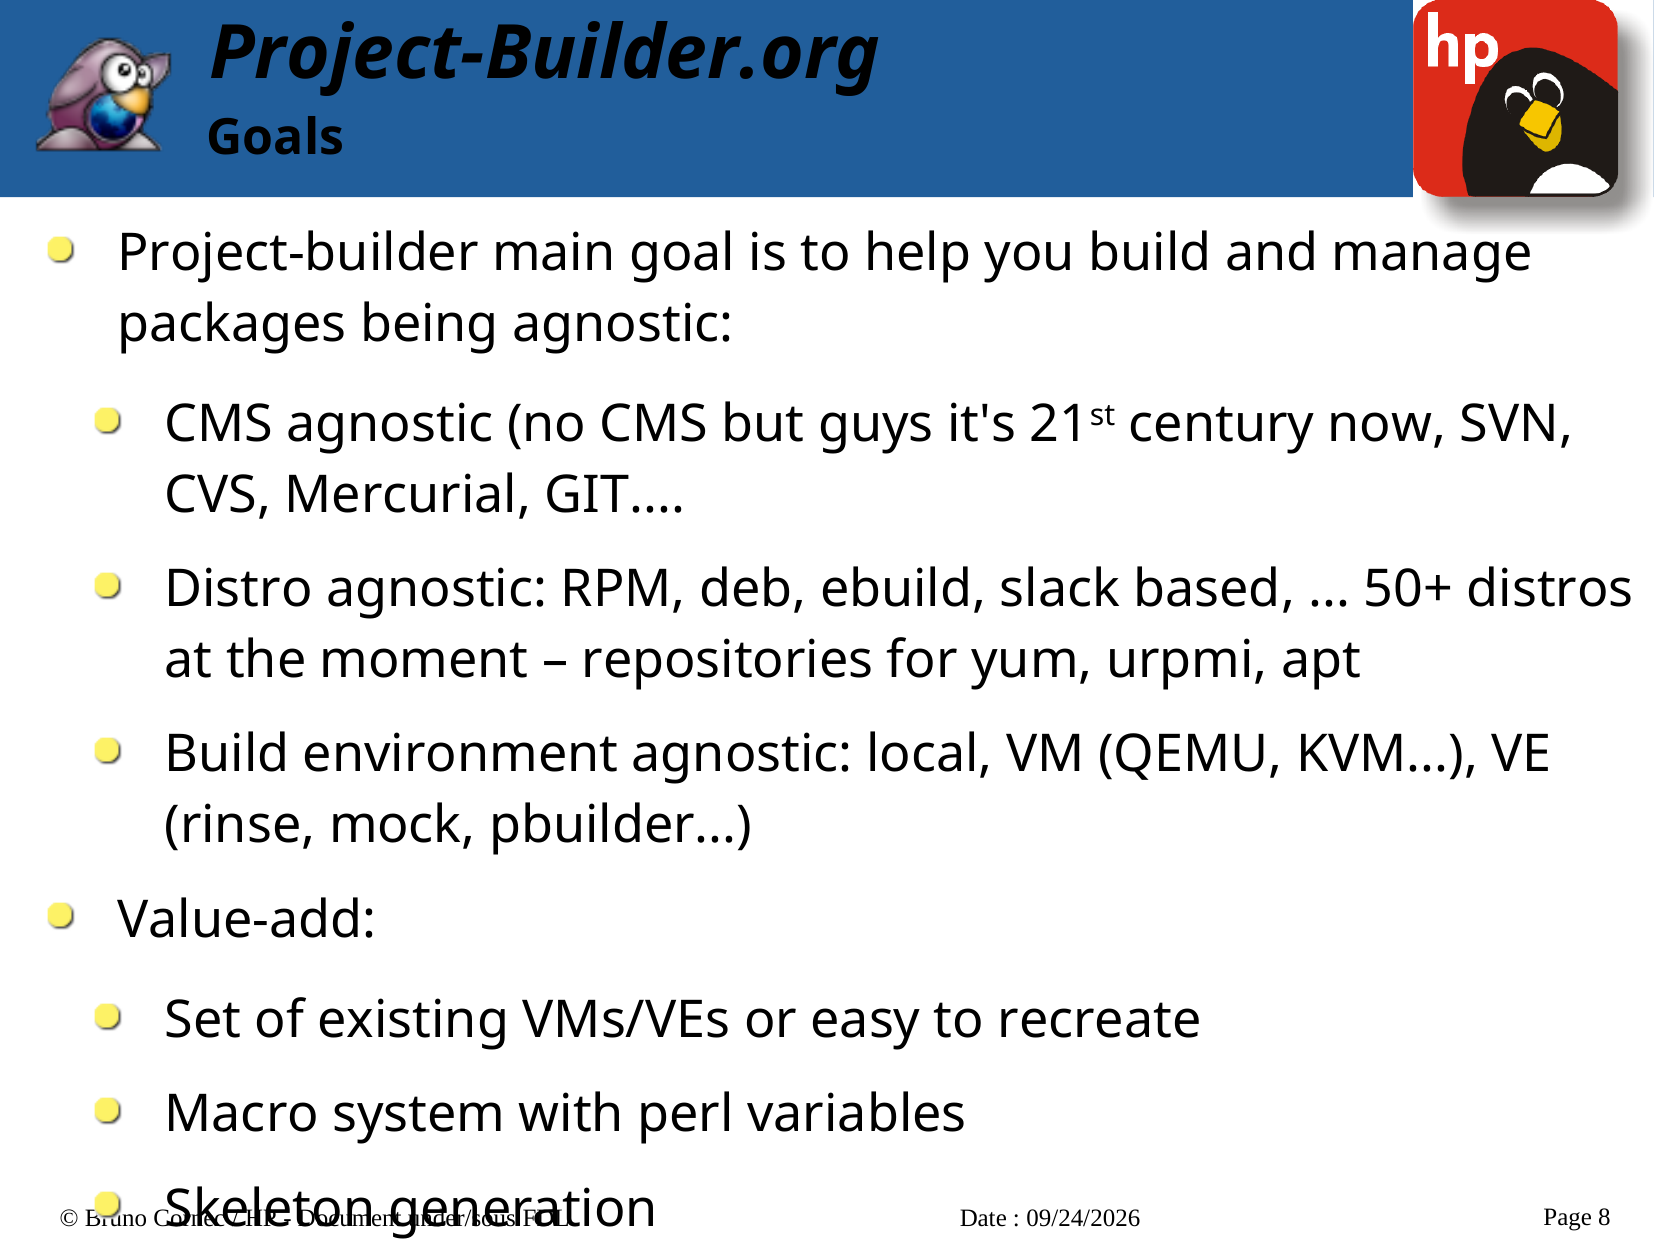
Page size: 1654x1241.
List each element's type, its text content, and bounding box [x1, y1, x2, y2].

list Project-builder main goal is to help you build and manage packages being agnostic: CMS agnostic (no CMS but guys it's 21st century now, SVN, CVS, Mercurial, GIT.... Distro agnostic: RPM, deb, ebuild, slack based, ... 50+ distros at the moment – repositories for yum, urpmi, apt Build environment agnostic: local, VM (QEMU, KVM...), VE (rinse, mock, pbuilder...) Value-add: Set of existing VMs/VEs or easy to recreate Macro system with perl variables Skeleton generation No project impact [34, 215, 1642, 1204]
title Goals [206, 56, 1121, 218]
picture [0, 0, 211, 199]
picture [1413, 0, 1654, 235]
picture [93, 1204, 124, 1221]
